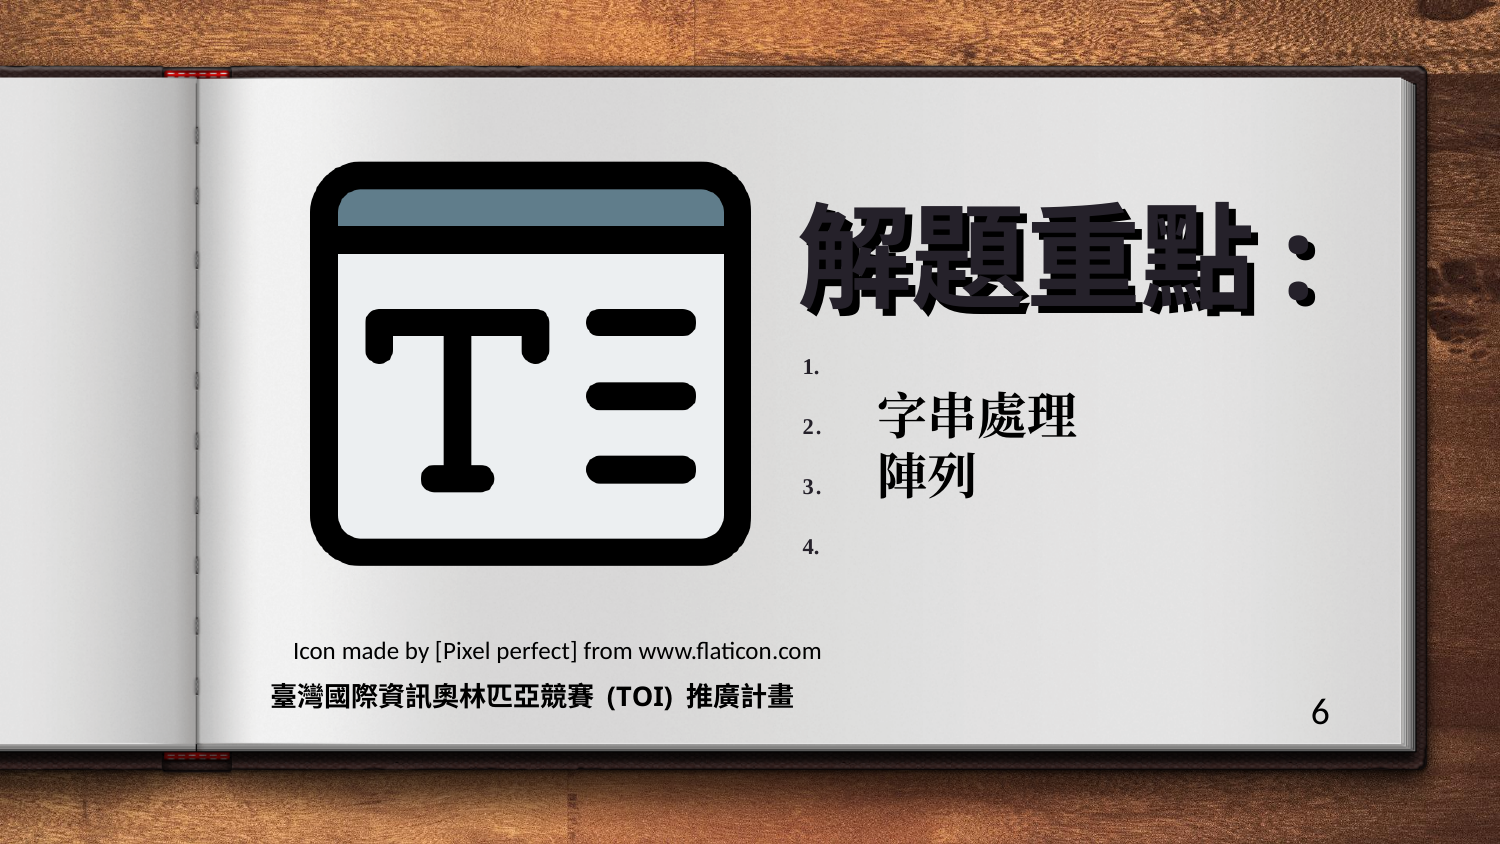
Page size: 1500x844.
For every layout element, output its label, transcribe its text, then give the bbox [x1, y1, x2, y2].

title 解題重點: [782, 146, 1313, 338]
picture [310, 143, 751, 584]
subtitle 字串處理 陣列 [787, 309, 1341, 584]
text_box Icon made by [Pixel perfect] from www.flaticon.com [278, 627, 867, 672]
text_box [1295, 672, 1386, 737]
